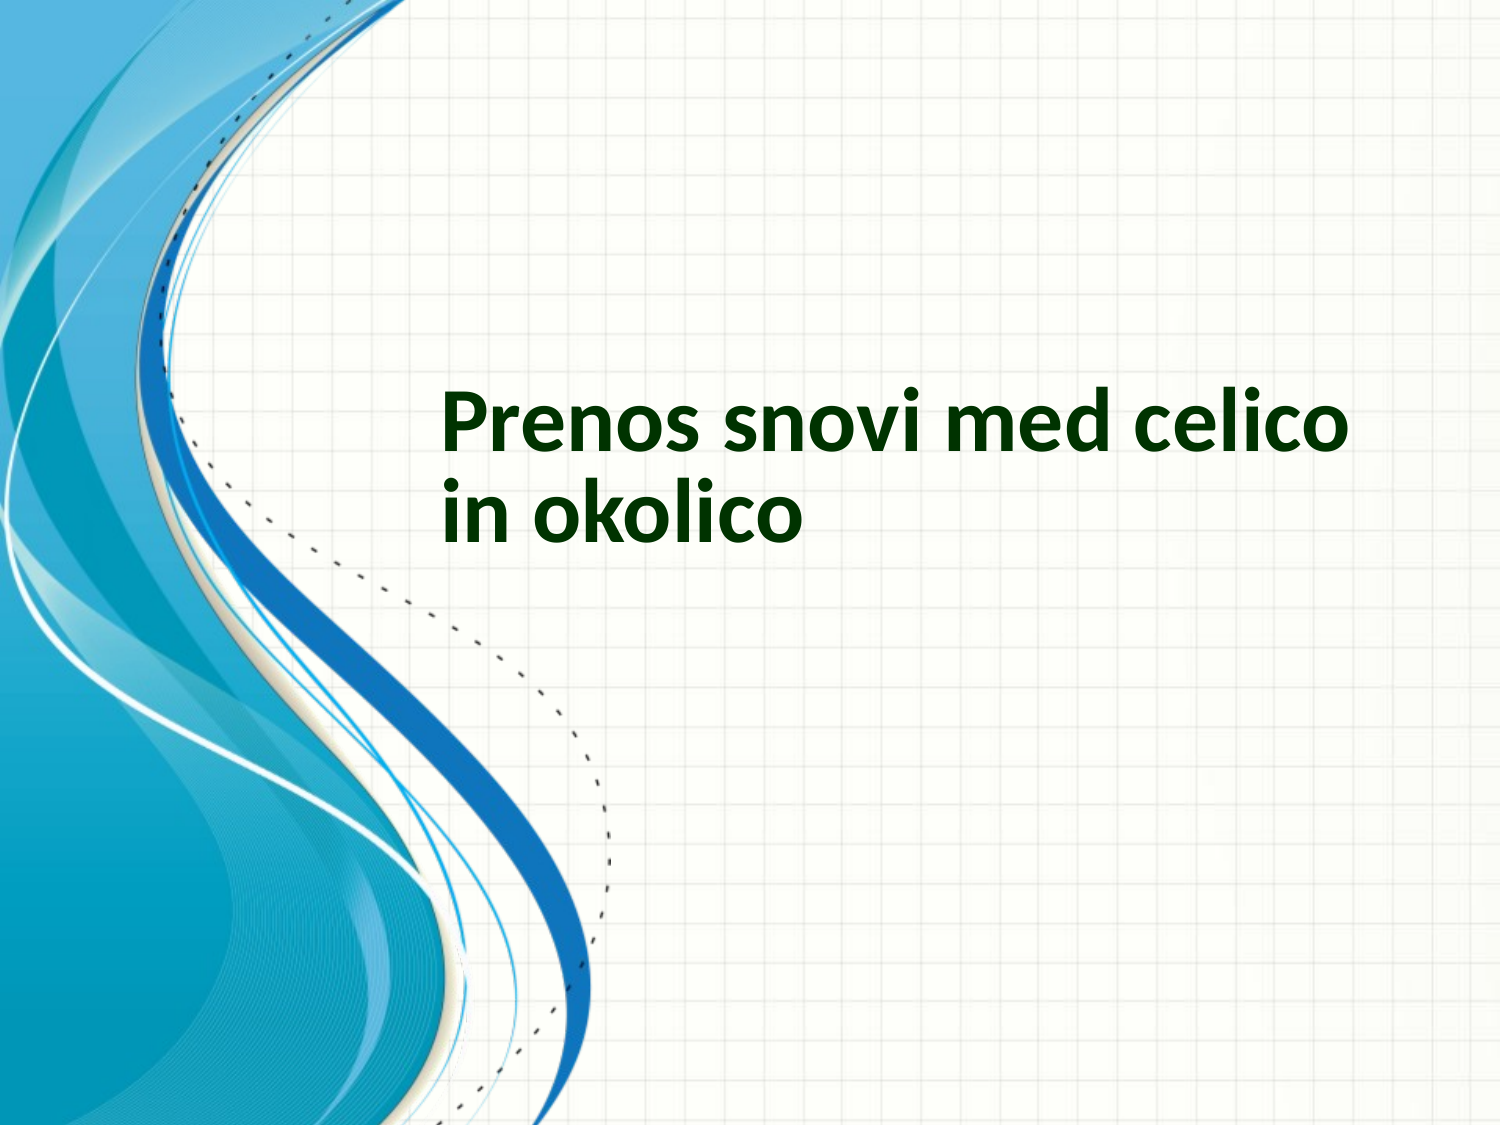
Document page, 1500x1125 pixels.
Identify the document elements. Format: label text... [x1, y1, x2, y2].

picture [0, 0, 1500, 1125]
title Prenos snovi med celico in okolico [425, 375, 1439, 617]
